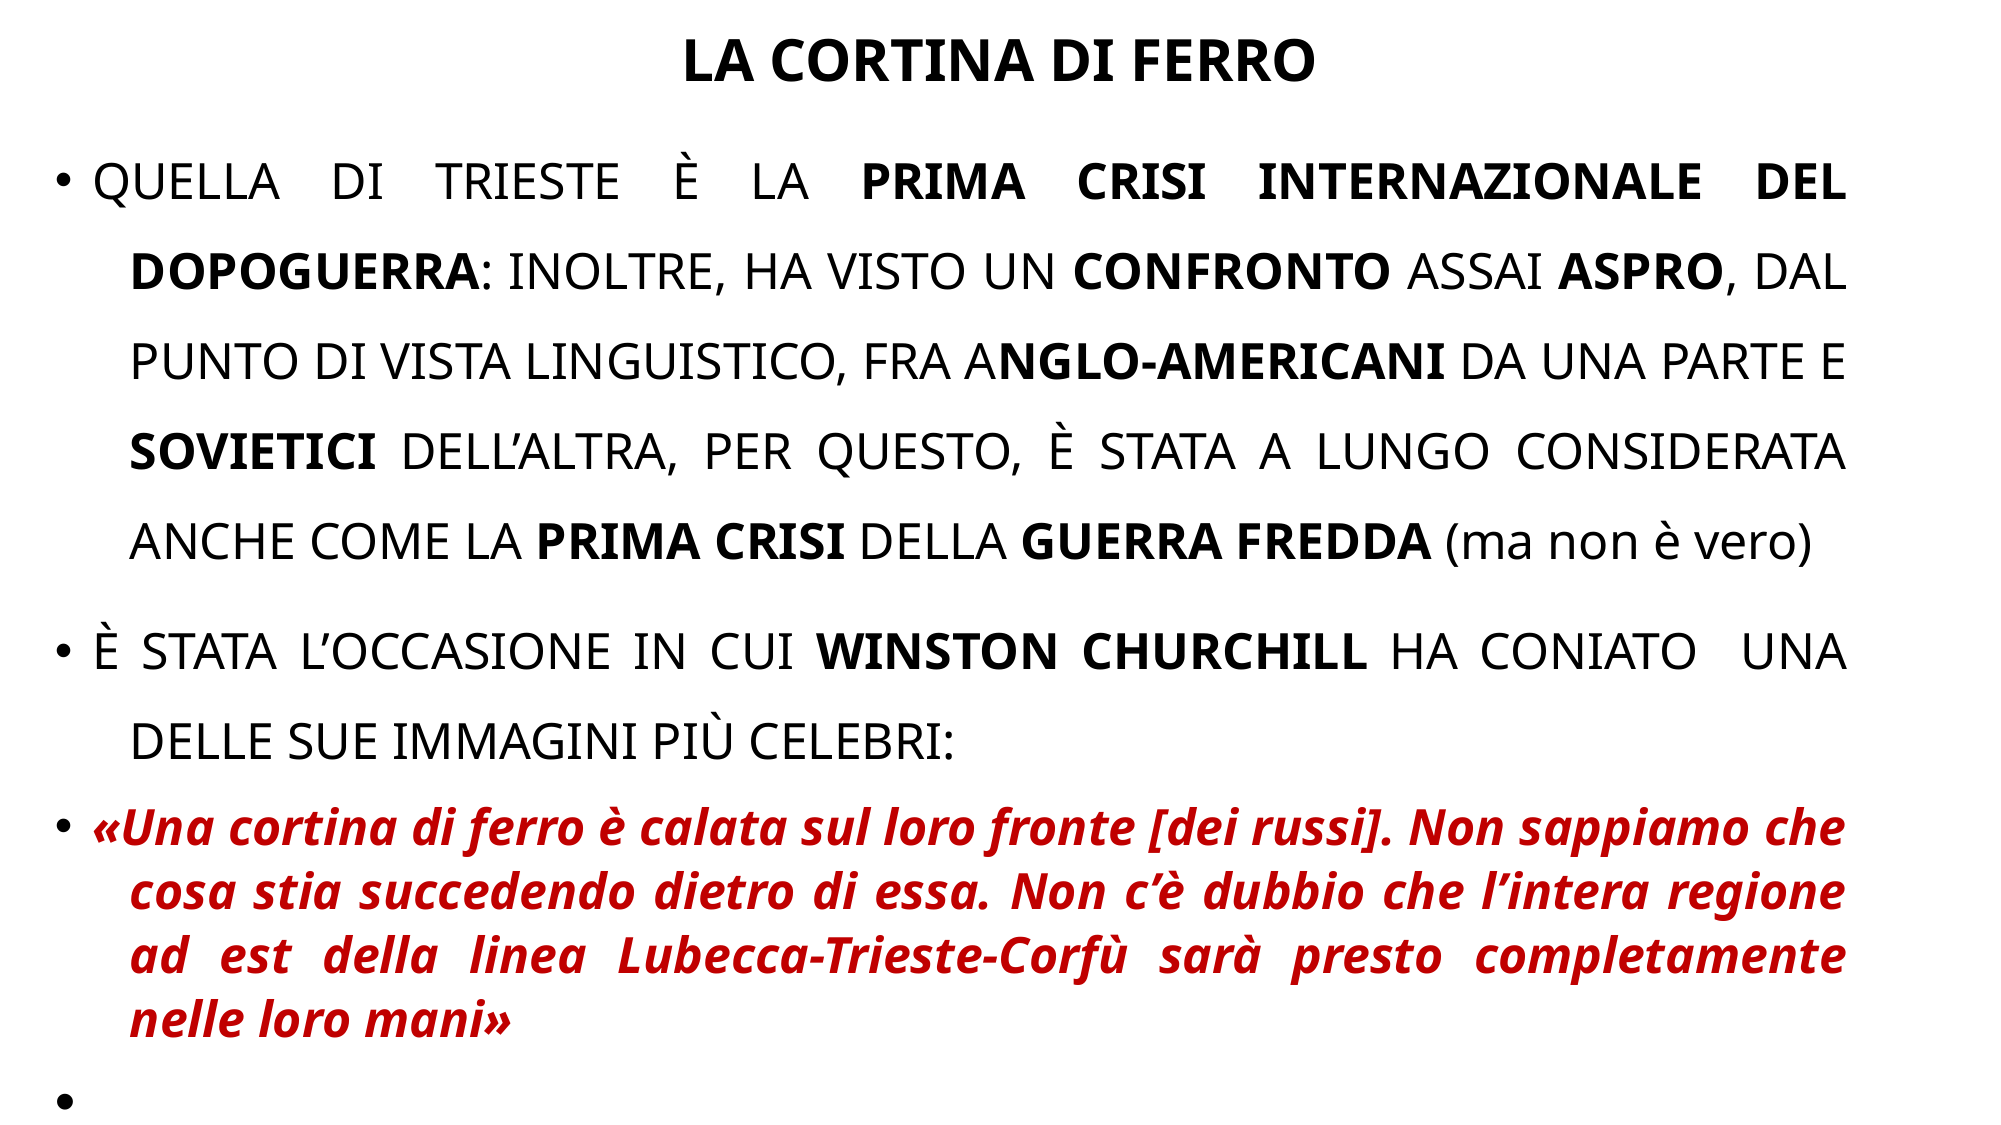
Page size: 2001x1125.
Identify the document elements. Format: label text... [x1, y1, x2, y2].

title LA CORTINA DI FERRO [137, 13, 1863, 111]
list QUELLA DI TRIESTE È LA PRIMA CRISI INTERNAZIONALE DEL DOPOGUERRA: INOLTRE, HA VISTO UN CONFRONTO ASSAI ASPRO, DAL PUNTO DI VISTA LINGUISTICO, FRA ANGLO-AMERICANI DA UNA PARTE E SOVIETICI DELL’ALTRA, PER QUESTO, È STATA A LUNGO CONSIDERATA ANCHE COME LA PRIMA CRISI DELLA GUERRA FREDDA (ma non è vero) È STATA L’OCCASIONE IN CUI WINSTON CHURCHILL HA CONIATO UNA DELLE SUE IMMAGINI PIÙ CELEBRI: «Una cortina di ferro è calata sul loro fronte [dei russi]. Non sappiamo che cosa stia succedendo dietro di essa. Non c’è dubbio che l’intera regione ad est della linea Lubecca-Trieste-Corfù sarà presto completamente nelle loro mani» [39, 111, 1863, 1125]
